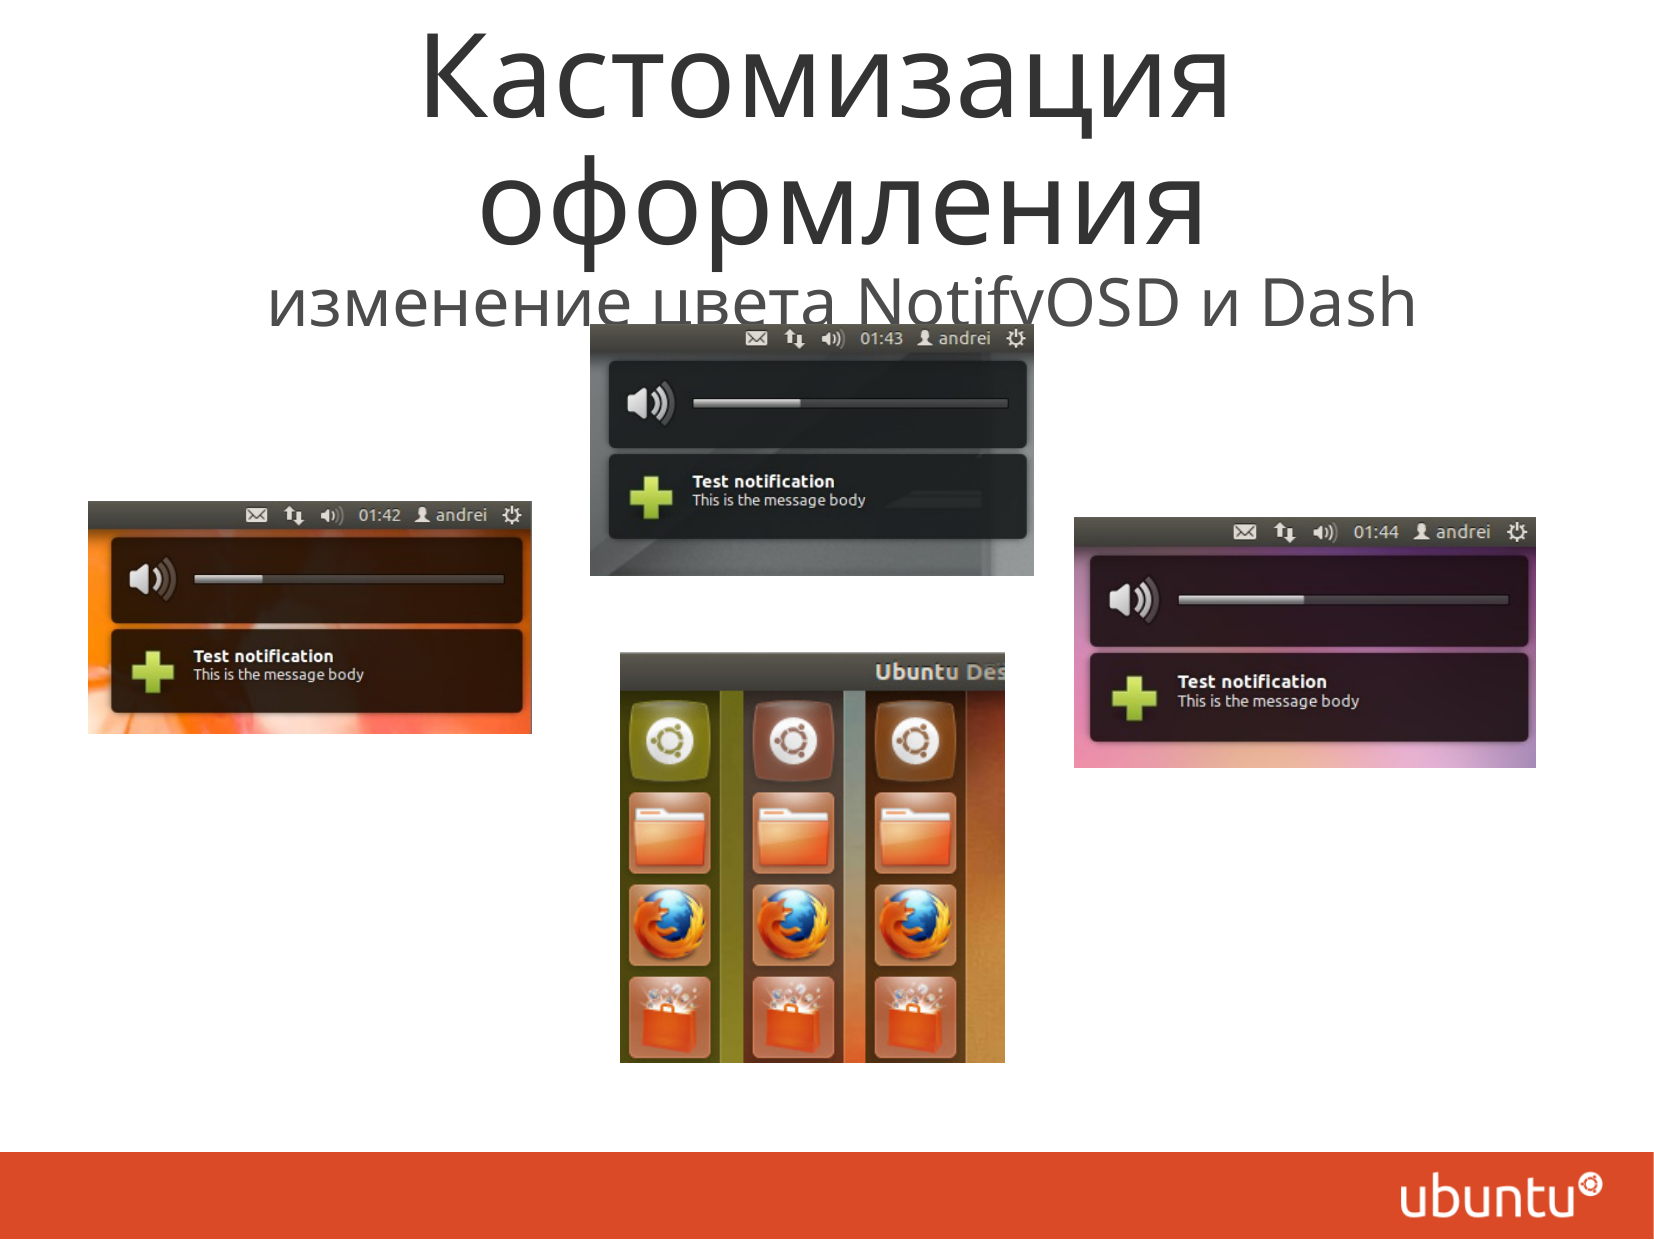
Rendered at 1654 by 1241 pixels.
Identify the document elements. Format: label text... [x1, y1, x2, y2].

title Кастомизация оформления изменение цвета NotifyOSD и Dash [56, 71, 1596, 287]
picture [620, 652, 1005, 1063]
picture [0, 1152, 1654, 1239]
picture [1074, 517, 1536, 768]
picture [88, 501, 532, 734]
picture [590, 324, 1034, 576]
